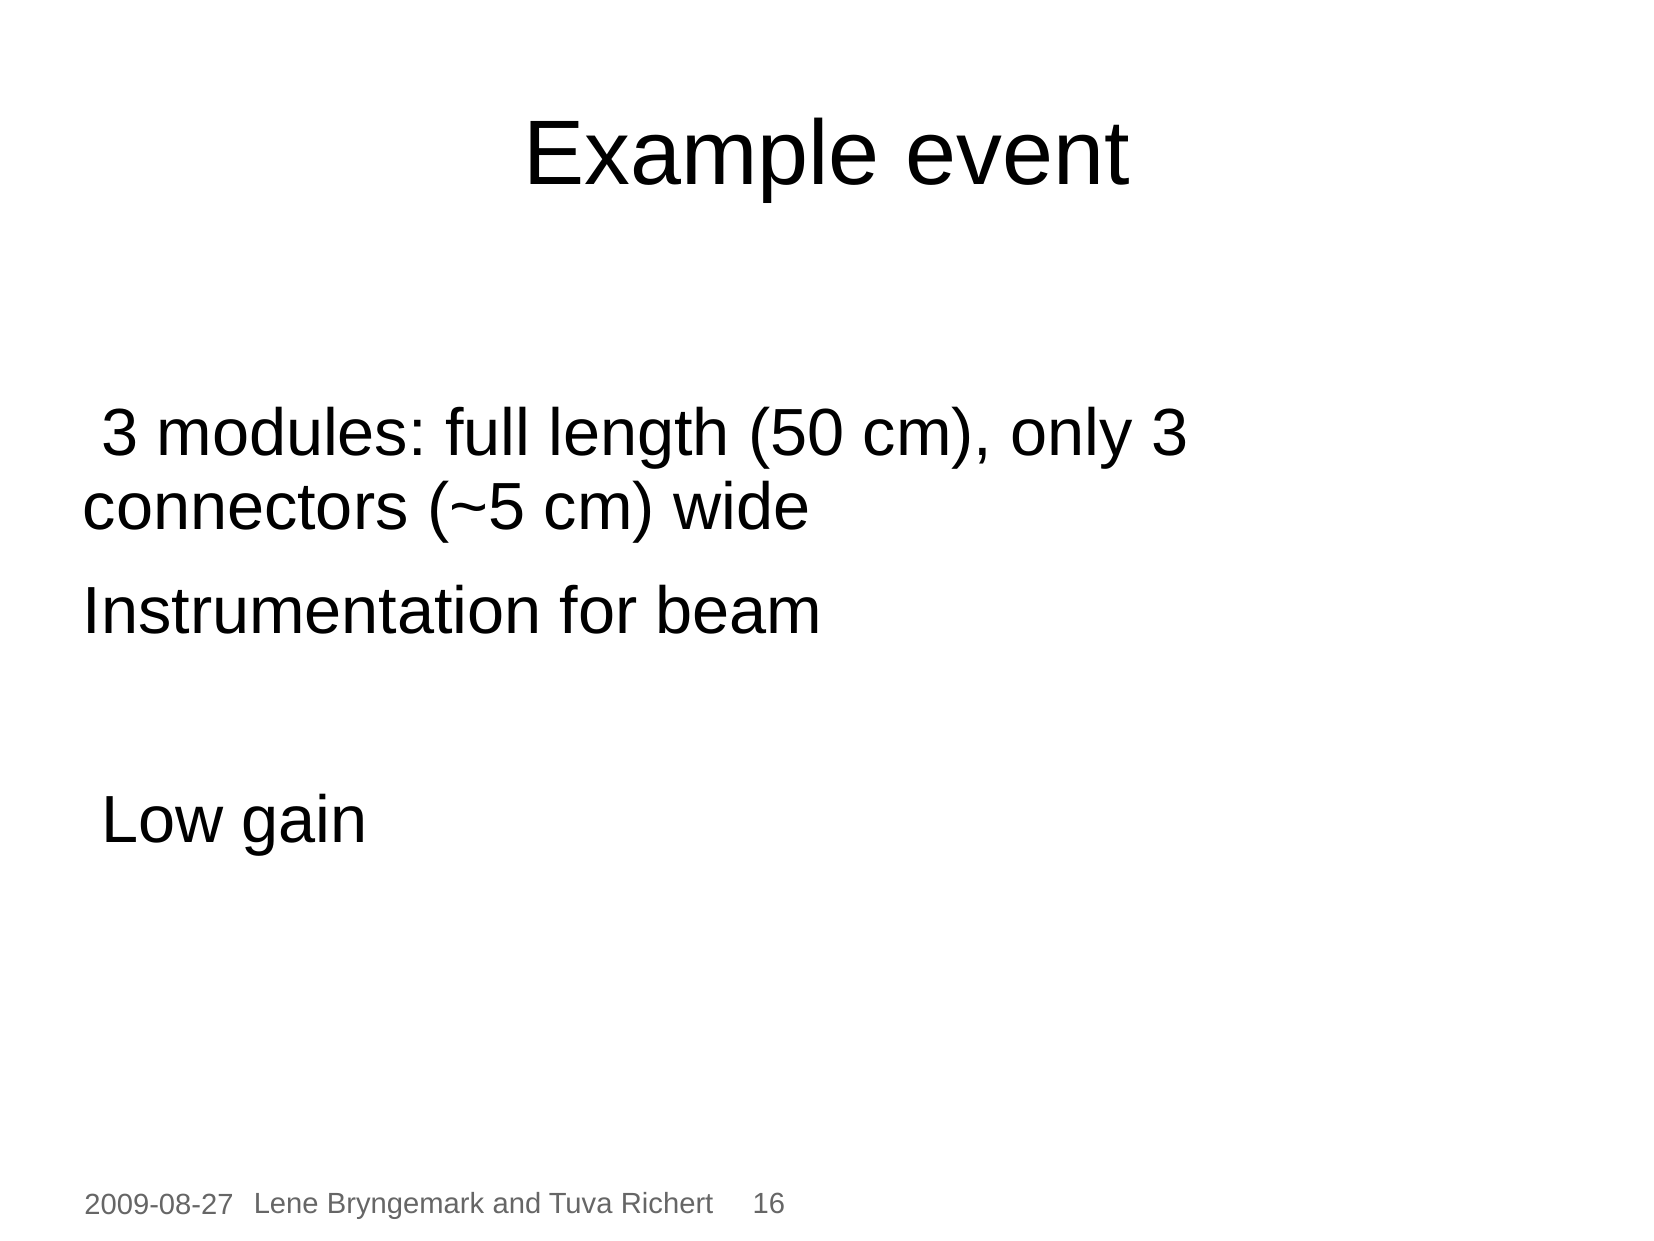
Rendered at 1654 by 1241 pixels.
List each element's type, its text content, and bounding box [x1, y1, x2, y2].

title Example event [82, 49, 1571, 257]
list 3 modules: full length (50 cm), only 3 connectors (~5 cm) wide Instrumentation for beam Low gain [82, 290, 1571, 1109]
